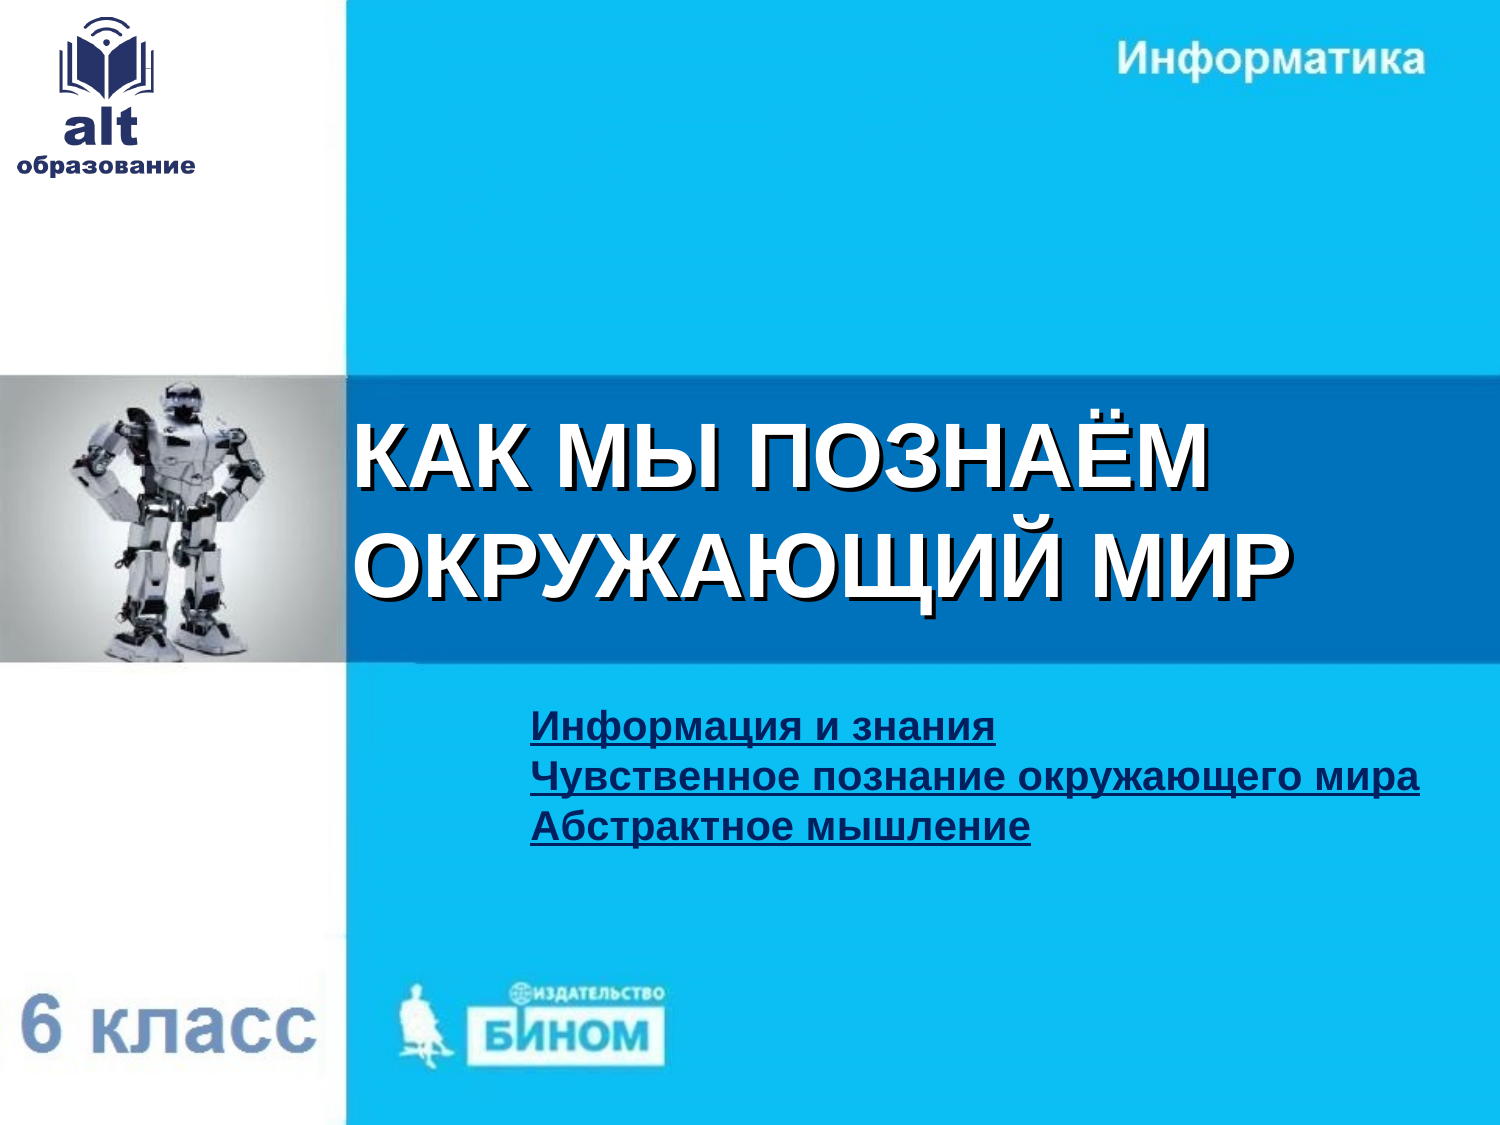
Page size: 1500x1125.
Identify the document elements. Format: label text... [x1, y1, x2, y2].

picture [0, 0, 1500, 1125]
picture [393, 977, 671, 1073]
title КАК МЫ ПОЗНАЁМ ОКРУЖАЮЩИЙ МИР [336, 385, 1500, 627]
text_box Информация и знания Чувственное познание окружающего мира Абстрактное мышление [515, 691, 1456, 857]
picture [1115, 37, 1428, 86]
